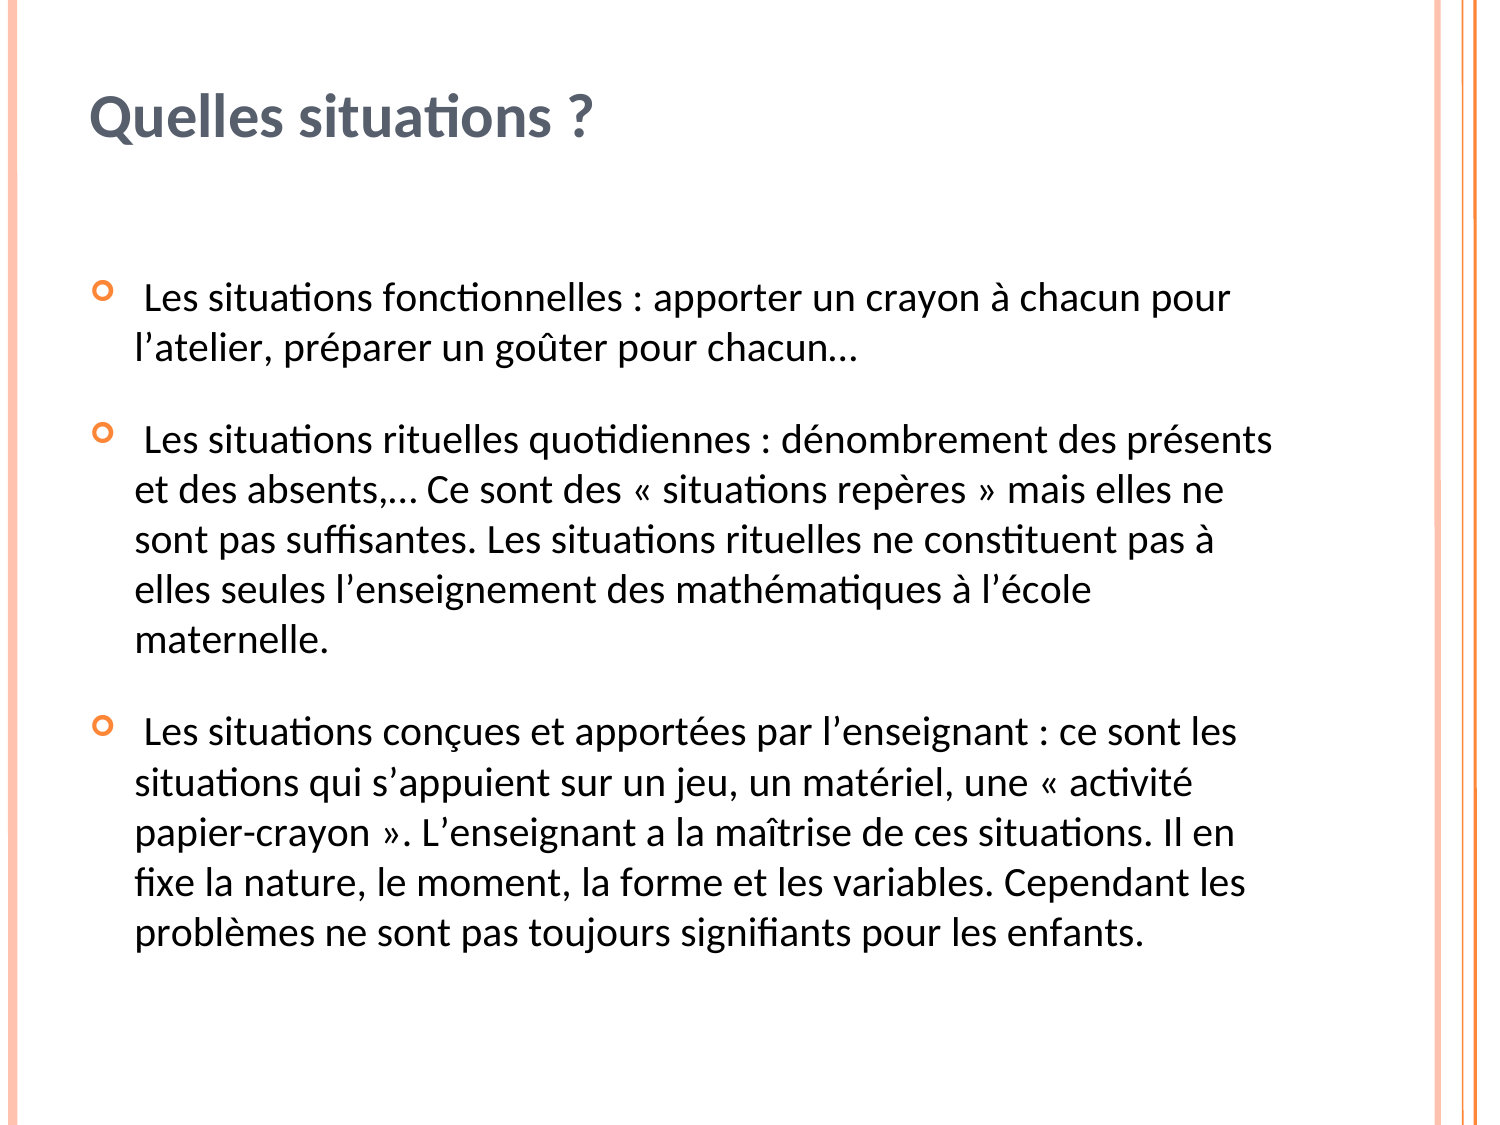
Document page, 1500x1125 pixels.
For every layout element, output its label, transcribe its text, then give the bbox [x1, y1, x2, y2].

text_box Les situations fonctionnelles : apporter un crayon à chacun pour l’atelier, préparer un goûter pour chacun… Les situations rituelles quotidiennes : dénombrement des présents et des absents,… Ce sont des « situations repères » mais elles ne sont pas suffisantes. Les situations rituelles ne constituent pas à elles seules l’enseignement des mathématiques à l’école maternelle. Les situations conçues et apportées par l’enseignant : ce sont les situations qui s’appuient sur un jeu, un matériel, une « activité papier-crayon ». L’enseignant a la maîtrise de ces situations. Il en fixe la nature, le moment, la forme et les variables. Cependant les problèmes ne sont pas toujours signifiants pour les enfants. [74, 262, 1300, 1062]
title Quelles situations ? [74, 0, 1300, 233]
